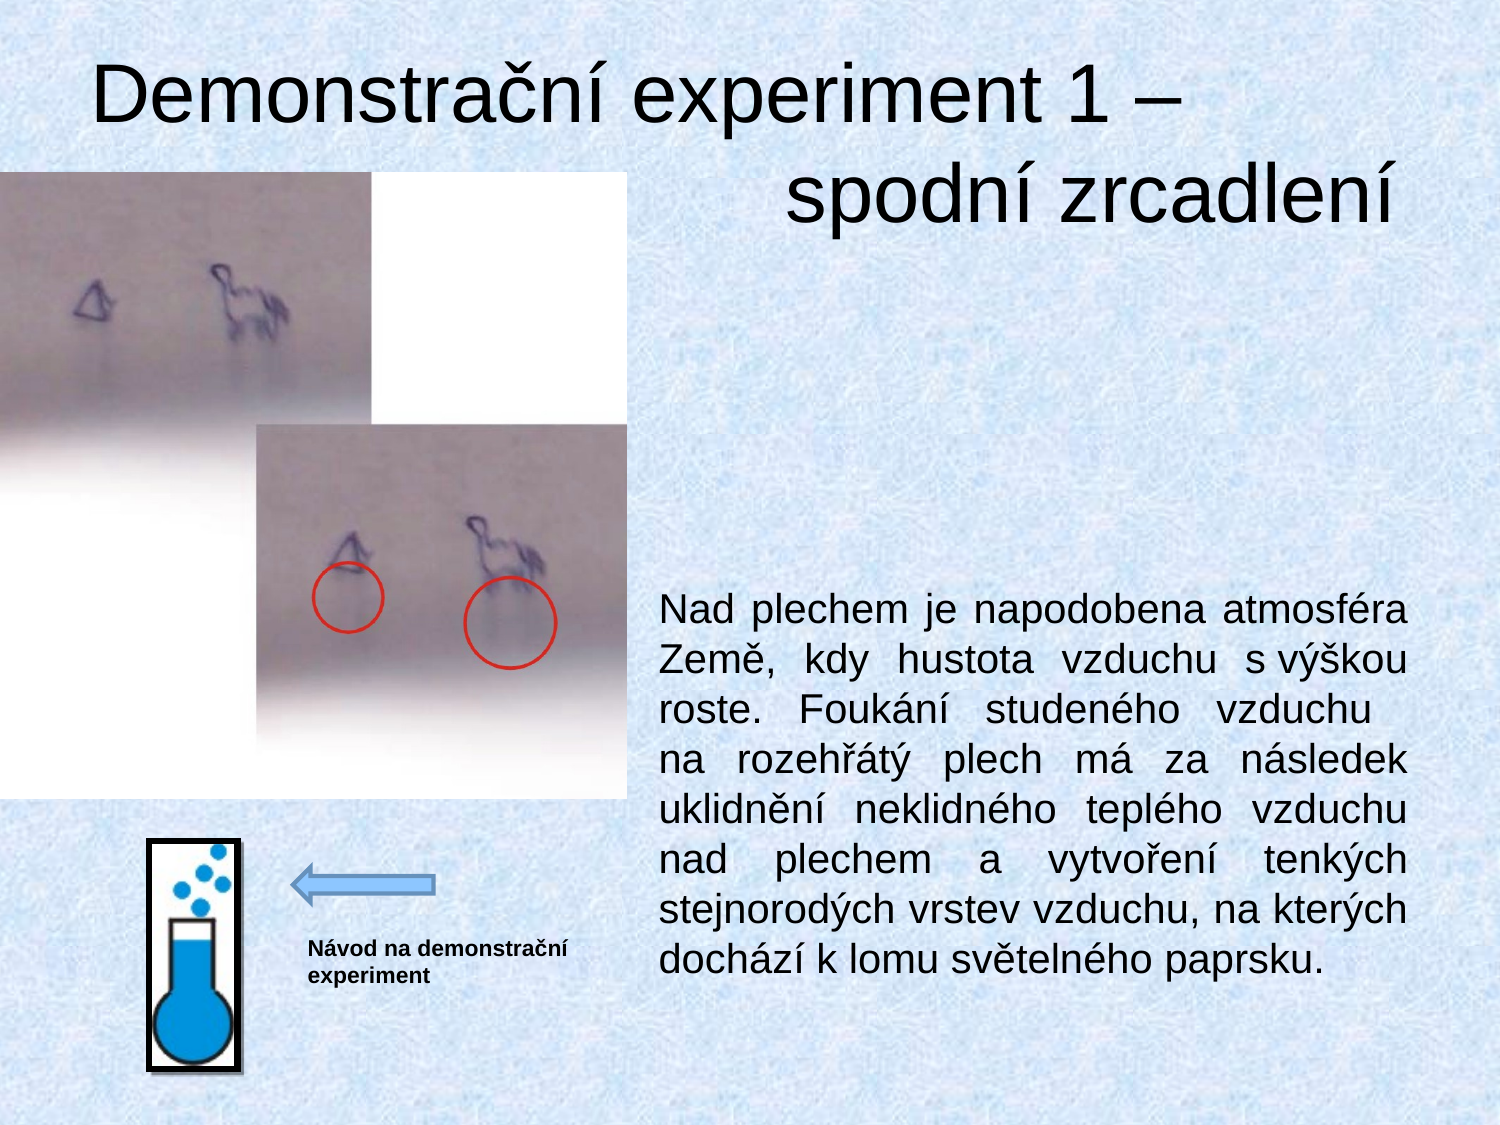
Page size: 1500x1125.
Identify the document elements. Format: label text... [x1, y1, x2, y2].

text_box [292, 867, 434, 903]
text_box Nad plechem je napodobena atmosféra Země, kdy hustota vzduchu s výškou roste. Foukání studeného vzduchu na rozehřátý plech má za následek uklidnění neklidného teplého vzduchu nad plechem a vytvoření tenkých stejnorodých vrstev vzduchu, na kterých dochází k lomu světelného paprsku. [643, 574, 1424, 990]
picture [0, 0, 1500, 1125]
title Demonstrační experiment 1 – spodní zrcadlení [75, 31, 1426, 247]
text_box [0, 172, 627, 799]
text_box Návod na demonstrační experiment [292, 925, 586, 997]
